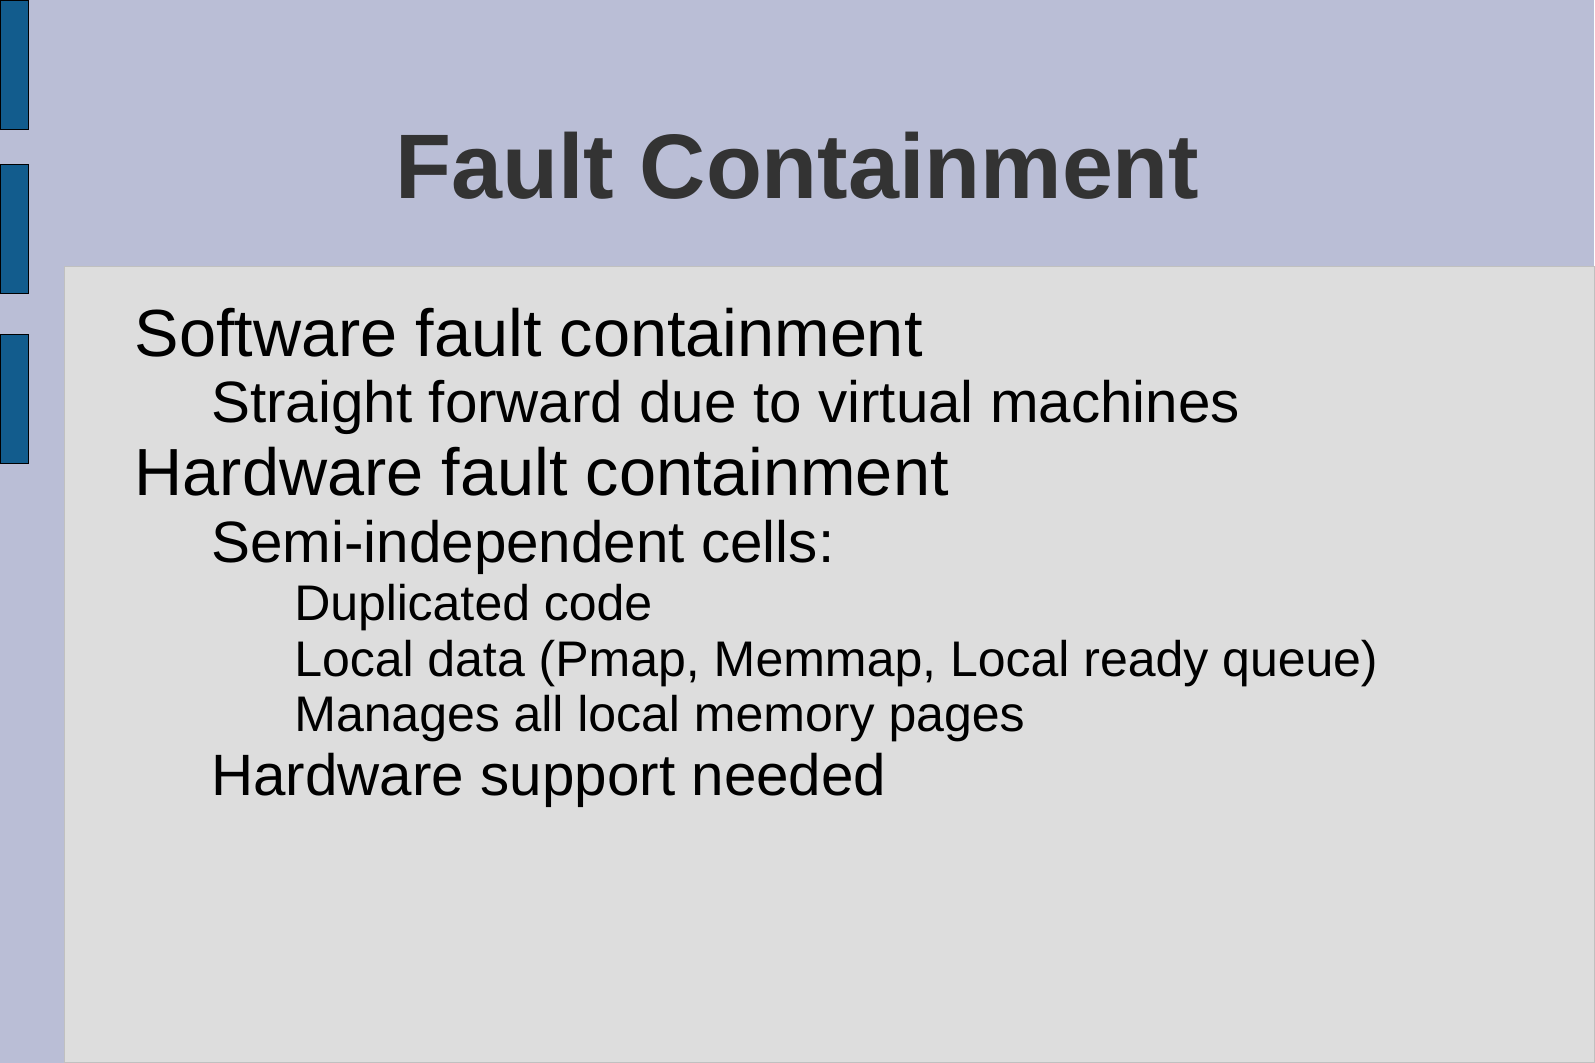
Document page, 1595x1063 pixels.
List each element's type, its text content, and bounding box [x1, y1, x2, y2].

list Software fault containment Straight forward due to virtual machines Hardware fault containment Semi-independent cells: Duplicated code Local data (Pmap, Memmap, Local ready queue) Manages all local memory pages Hardware support needed [117, 295, 1479, 966]
title Fault Containment [117, 78, 1479, 256]
